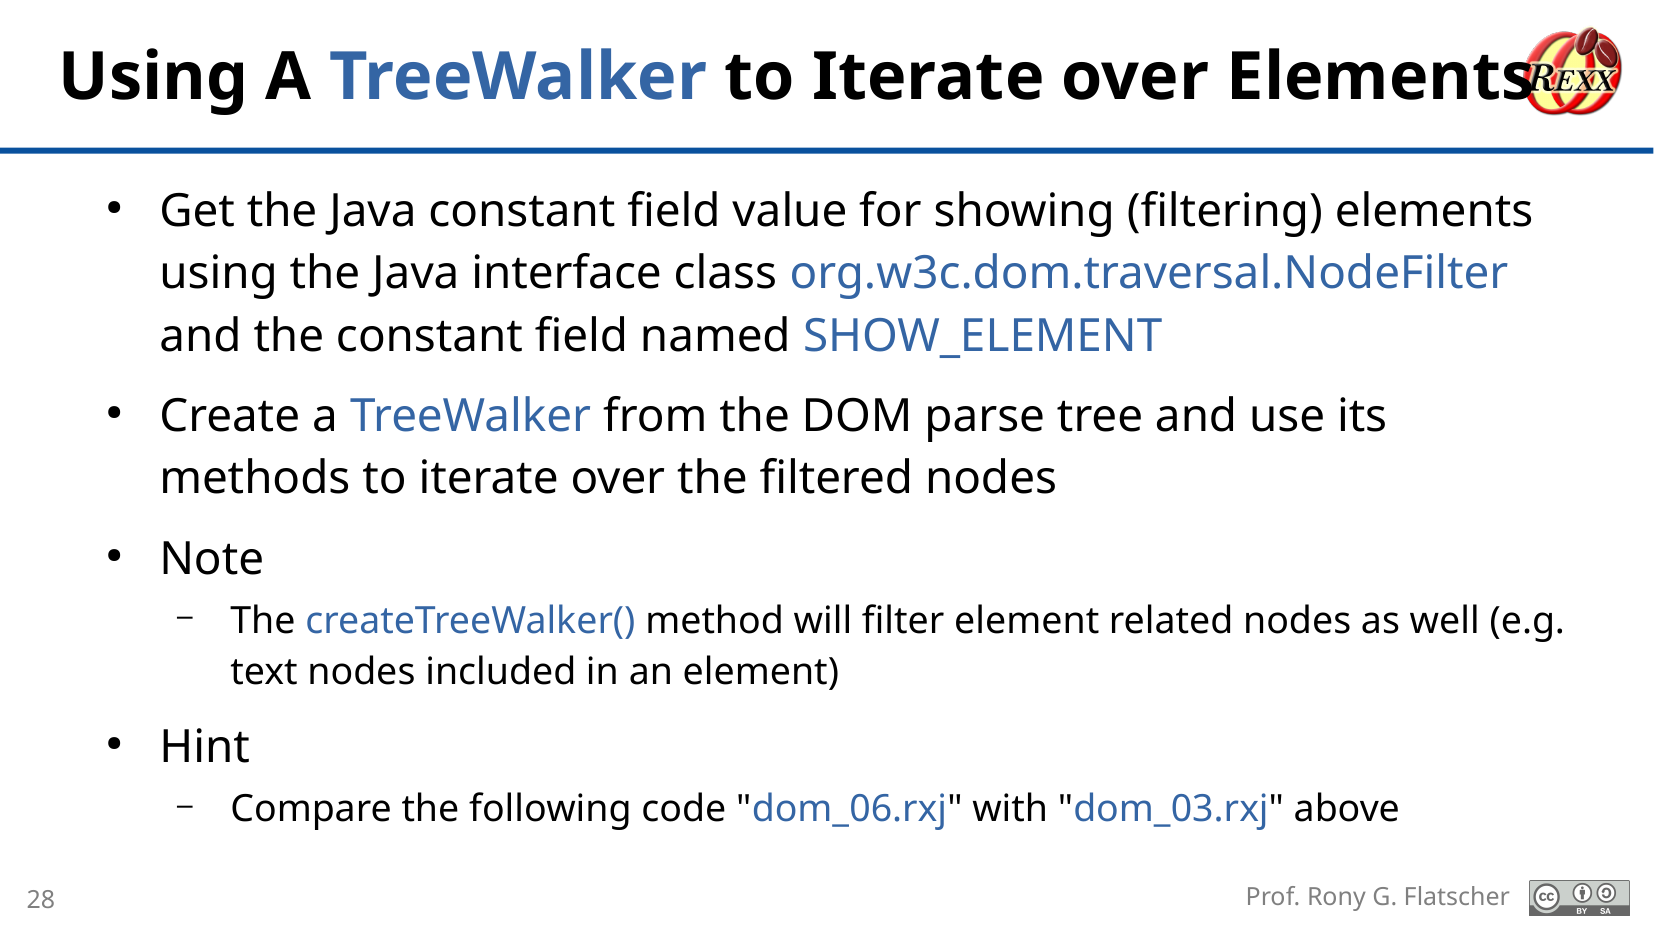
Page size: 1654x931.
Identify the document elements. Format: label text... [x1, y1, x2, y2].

list Get the Java constant field value for showing (filtering) elements using the Java interface class org.w3c.dom.traversal.NodeFilter and the constant field named SHOW_ELEMENT Create a TreeWalker from the DOM parse tree and use its methods to iterate over the filtered nodes Note The createTreeWalker() method will filter element related nodes as well (e.g. text nodes included in an element) Hint Compare the following code "dom_06.rxj" with "dom_03.rxj" above [88, 177, 1577, 857]
title Using A TreeWalker to Iterate over Elements [0, 0, 1625, 148]
